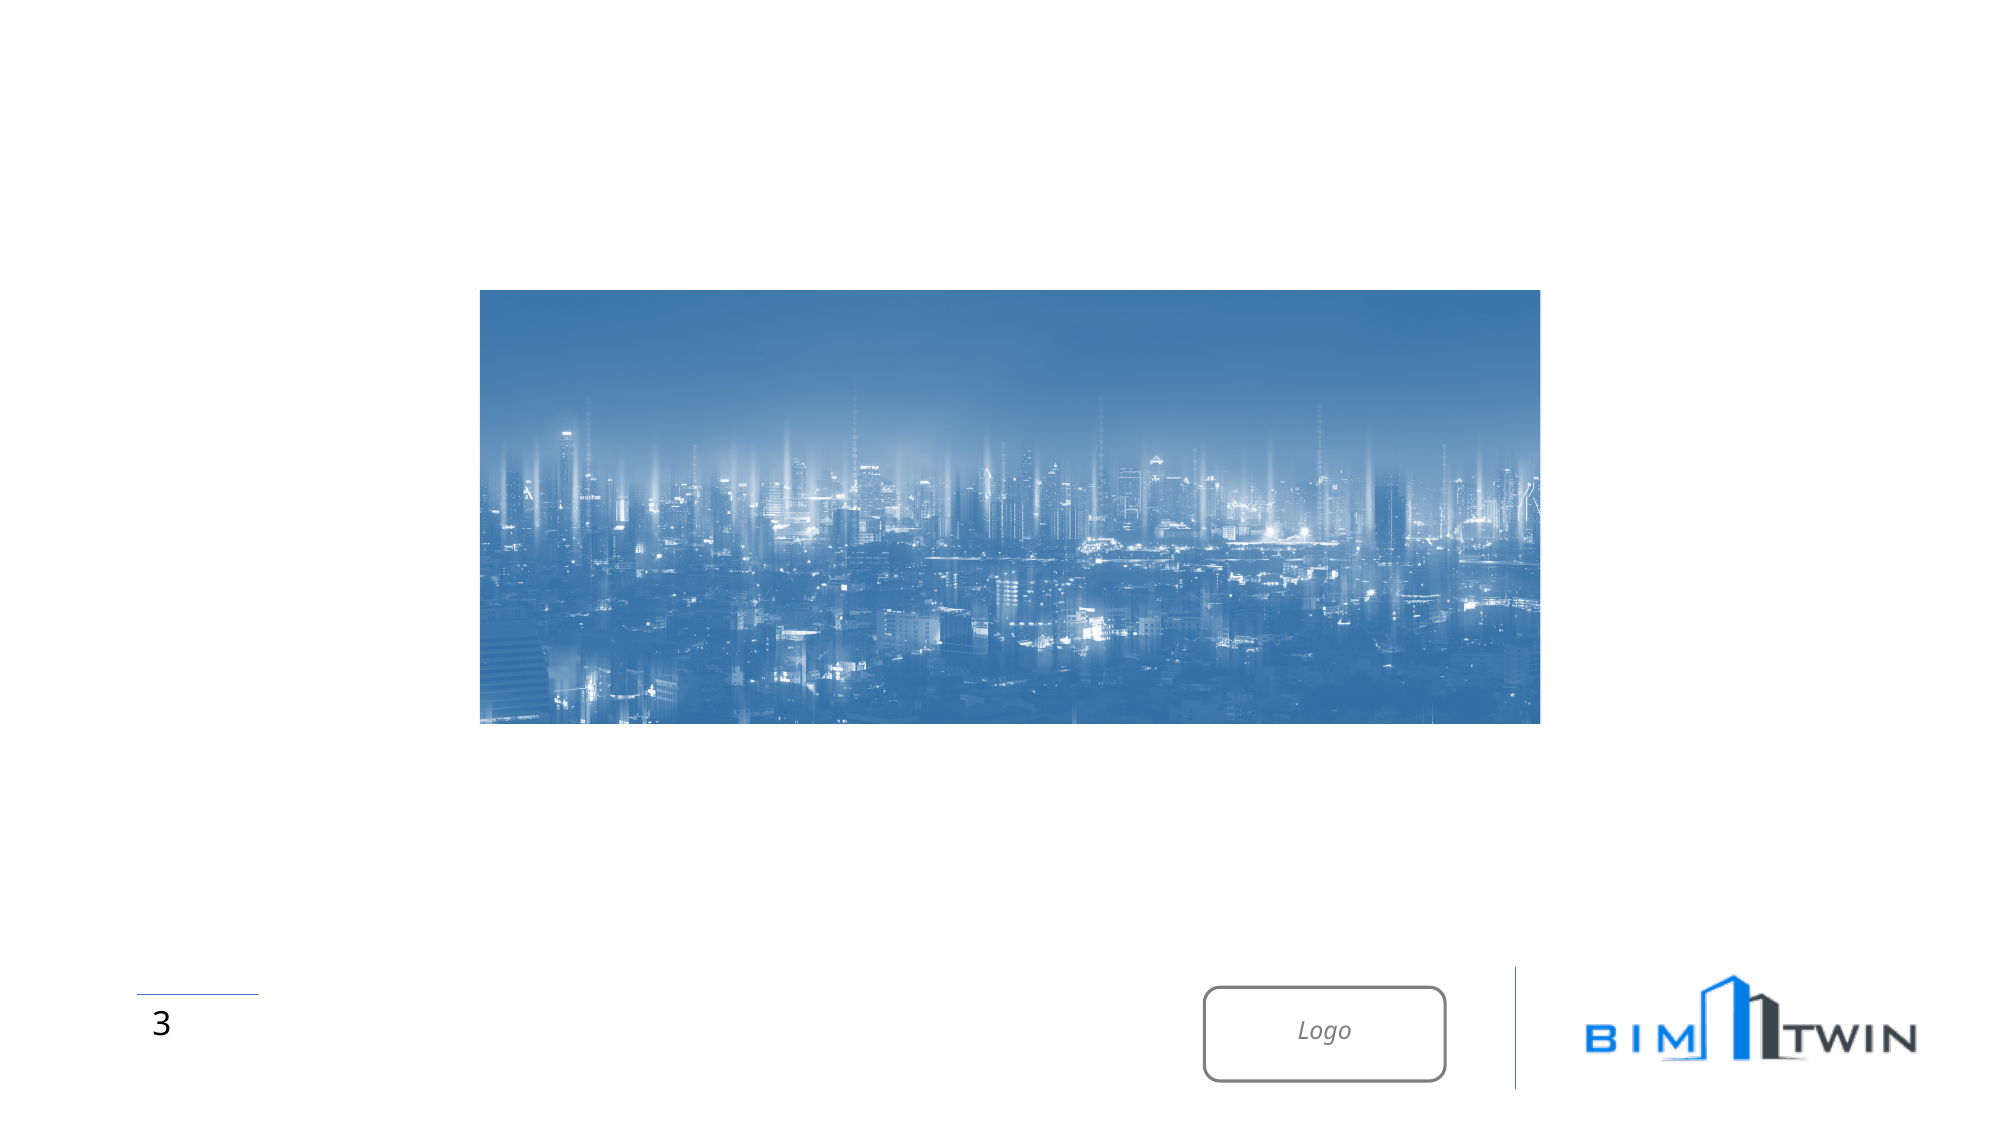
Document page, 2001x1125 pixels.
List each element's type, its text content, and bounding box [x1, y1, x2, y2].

picture [0, 0, 2000, 944]
list Section title [529, 171, 1471, 605]
